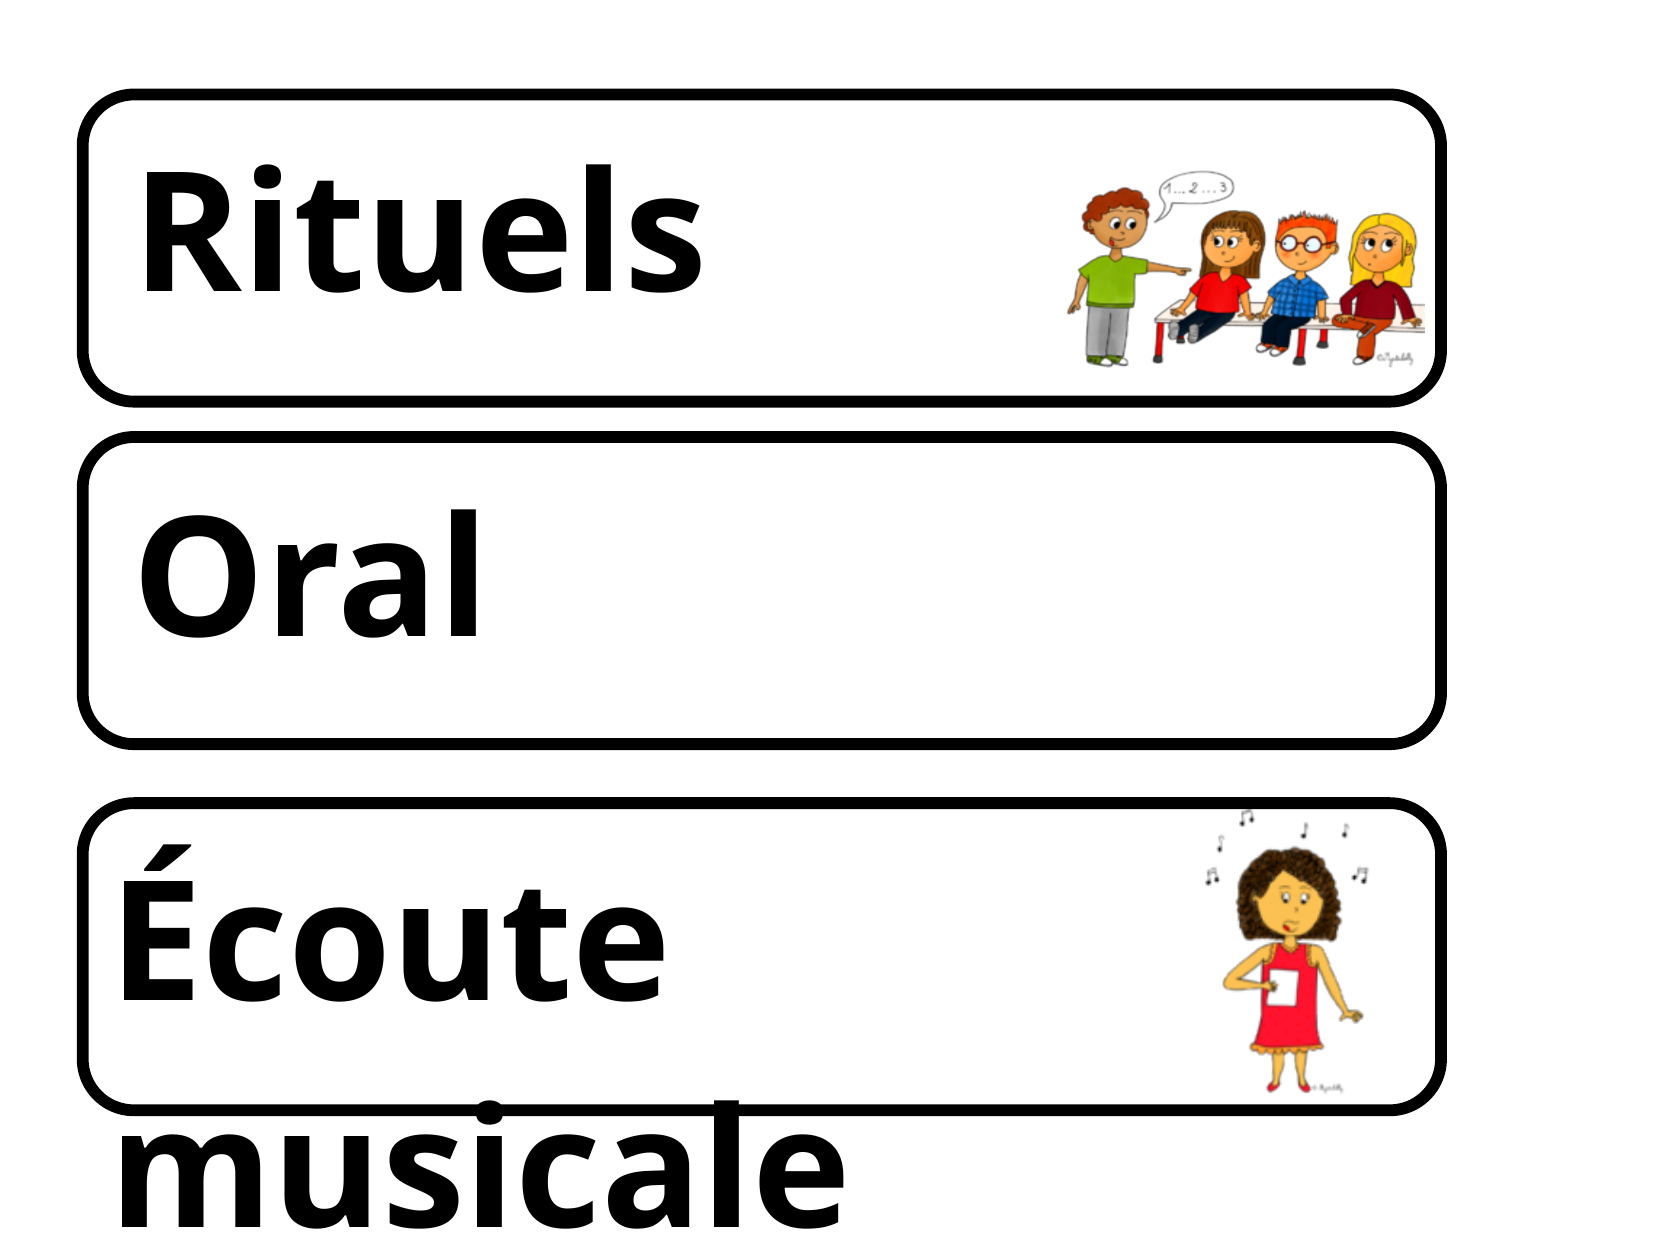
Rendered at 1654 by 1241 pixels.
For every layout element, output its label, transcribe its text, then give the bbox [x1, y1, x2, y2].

picture [1062, 124, 1425, 390]
text_box Écoute musicale [94, 814, 1158, 1108]
text_box Rituels [118, 106, 863, 400]
text_box Oral [118, 451, 863, 745]
picture [1145, 803, 1430, 1099]
